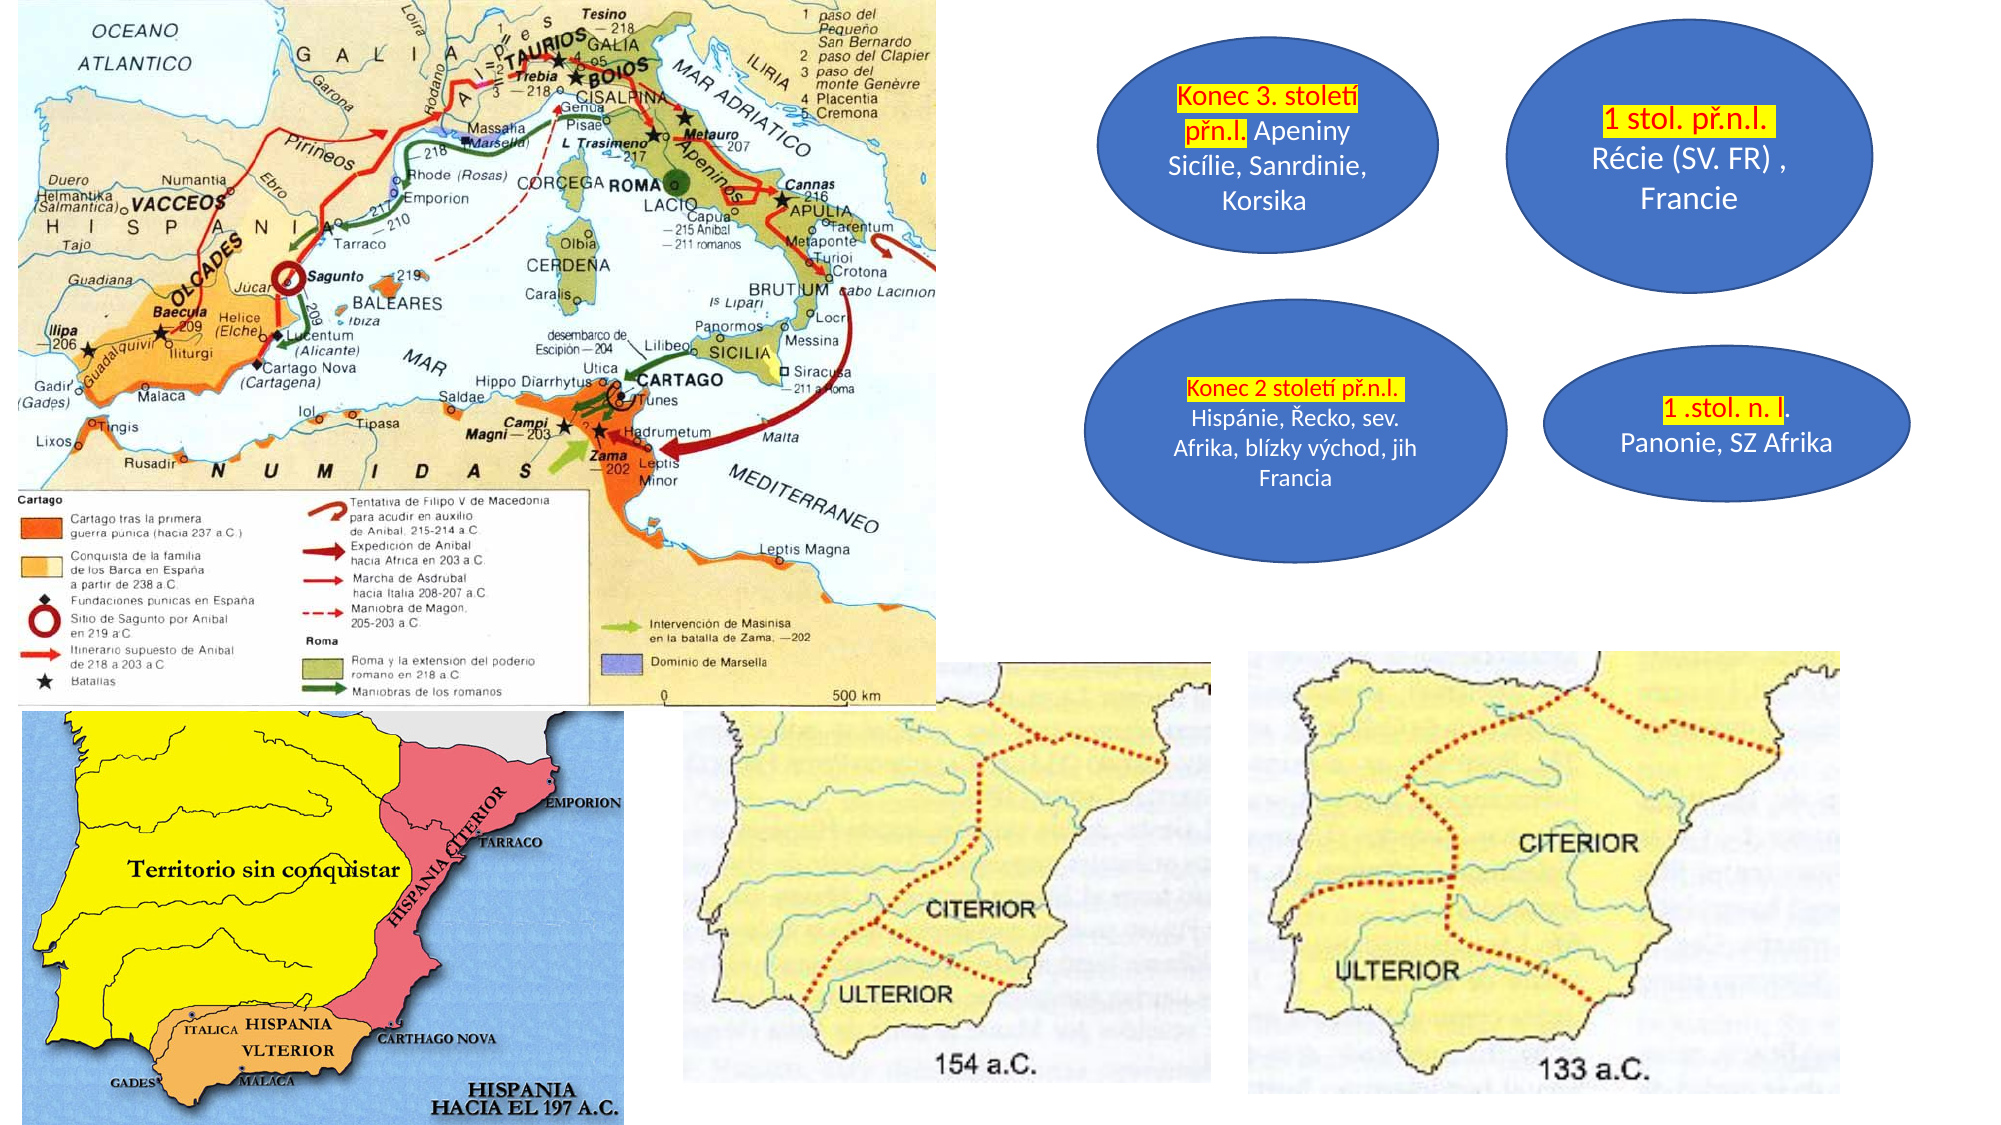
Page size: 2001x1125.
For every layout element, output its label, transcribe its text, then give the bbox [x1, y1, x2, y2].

text_box 1 stol. př.n.l. Récie (SV. FR) , Francie [1506, 19, 1873, 293]
picture [18, 0, 1211, 1125]
text_box 1 .stol. n. l. Panonie, SZ Afrika [1544, 345, 1910, 502]
text_box Konec 2 století př.n.l. Hispánie, Řecko, sev. Afrika, blízky východ, jih Francia [1084, 299, 1507, 563]
picture [1248, 651, 1840, 1094]
text_box Konec 3. století přn.l. Apeniny Sicílie, Sanrdinie, Korsika [1097, 37, 1438, 253]
